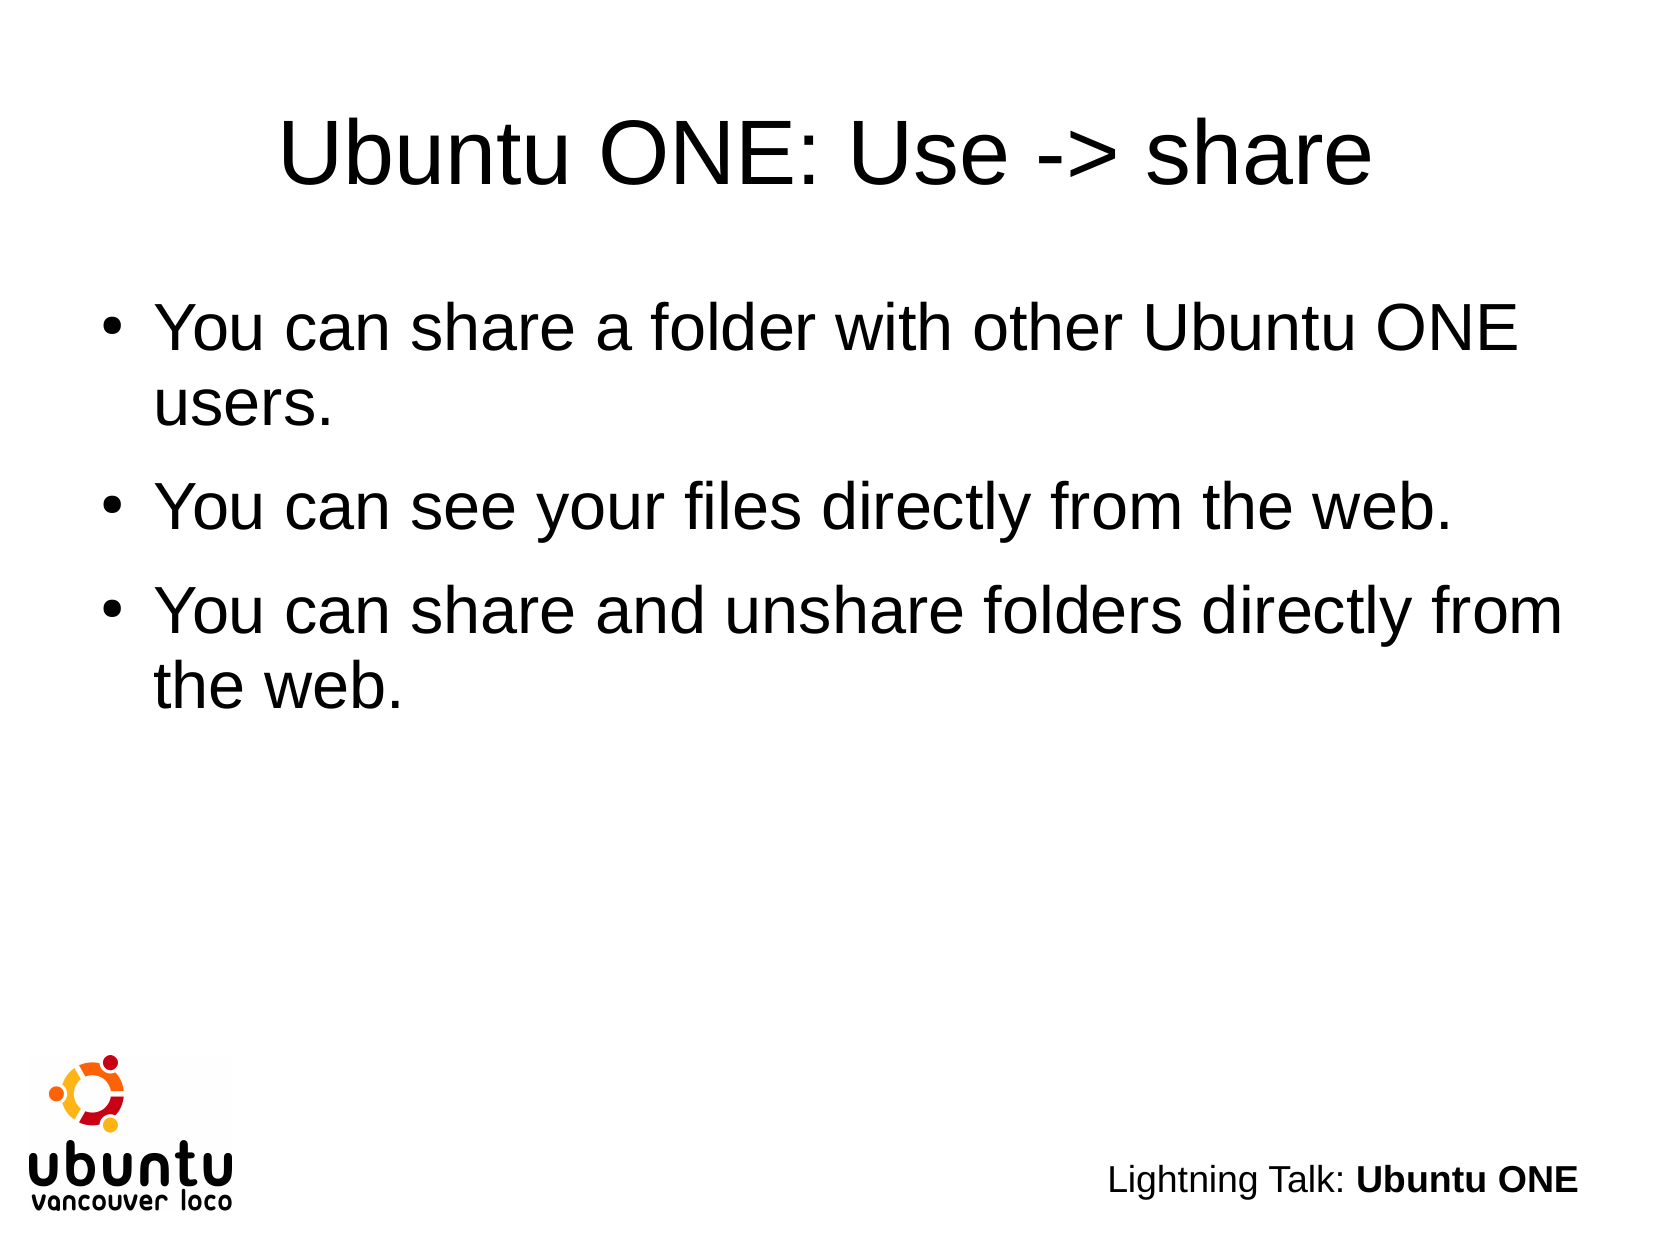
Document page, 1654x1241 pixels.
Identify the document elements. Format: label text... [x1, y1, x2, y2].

picture [29, 1055, 232, 1211]
title Ubuntu ONE: Use -> share [82, 56, 1571, 250]
list You can share a folder with other Ubuntu ONE users. You can see your files directly from the web. You can share and unshare folders directly from the web. [82, 290, 1571, 1109]
